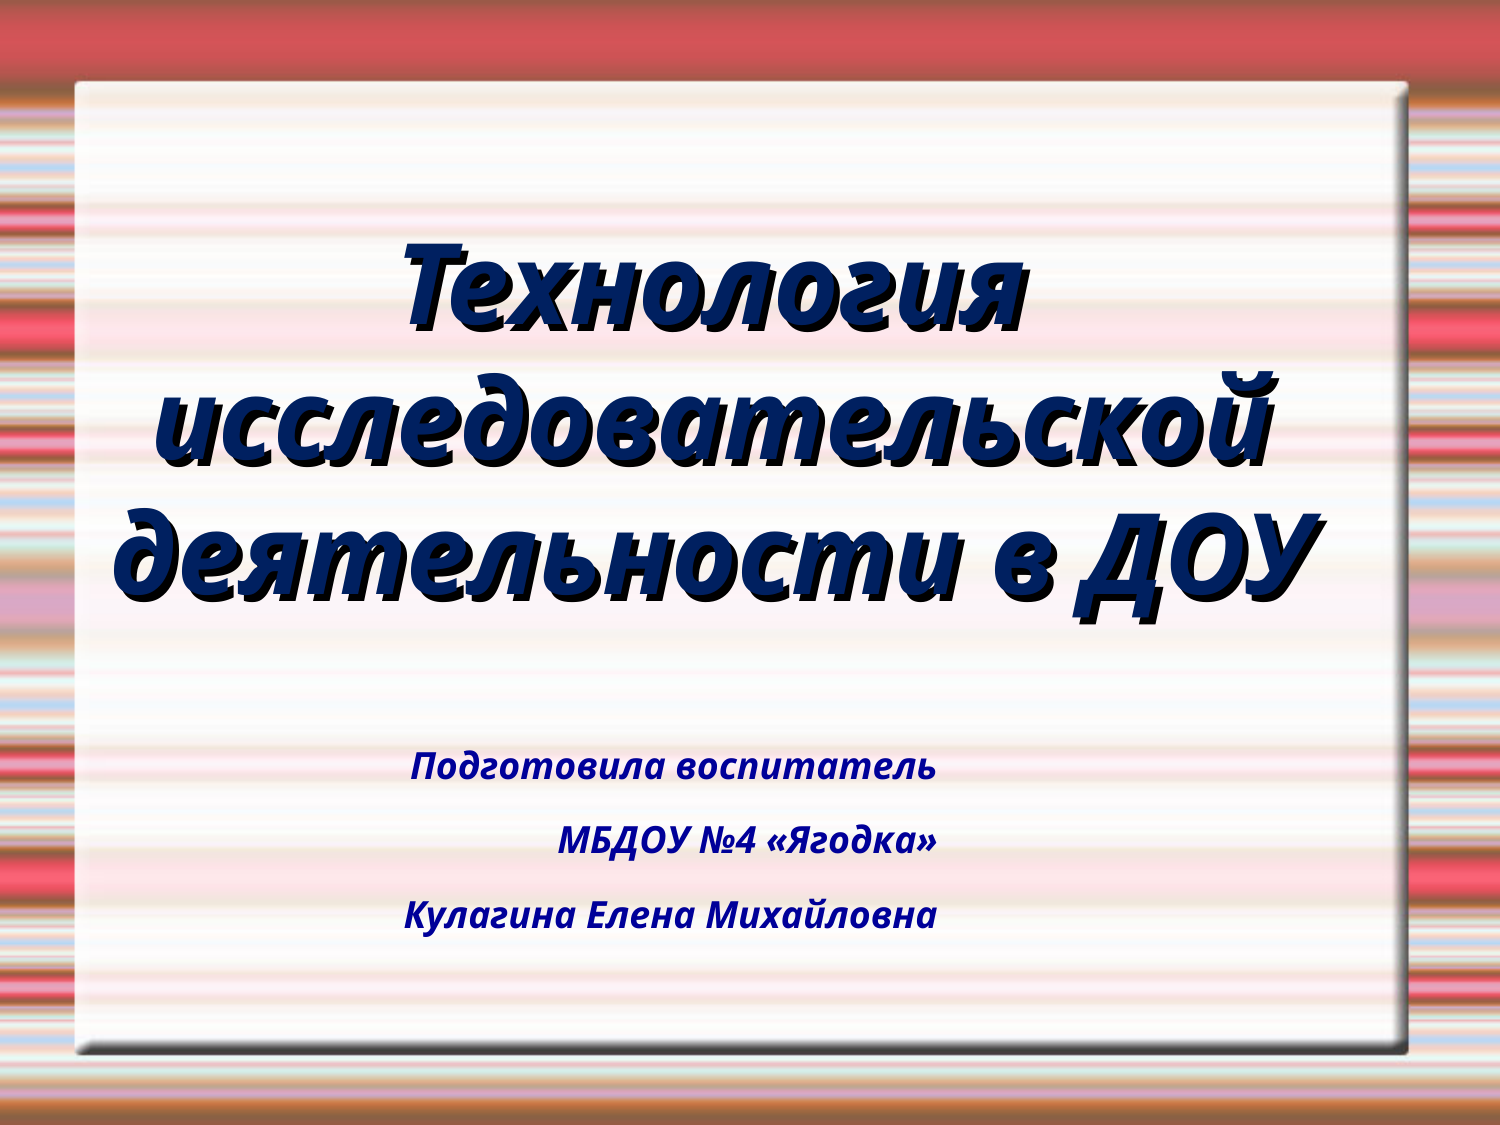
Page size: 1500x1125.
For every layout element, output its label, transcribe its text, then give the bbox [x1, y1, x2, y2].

list Подготовила воспитатель МБДОУ №4 «Ягодка» Кулагина Елена Михайловна [75, 262, 1425, 1035]
text_box Технология исследовательской деятельности в ДОУ [75, 212, 1347, 590]
